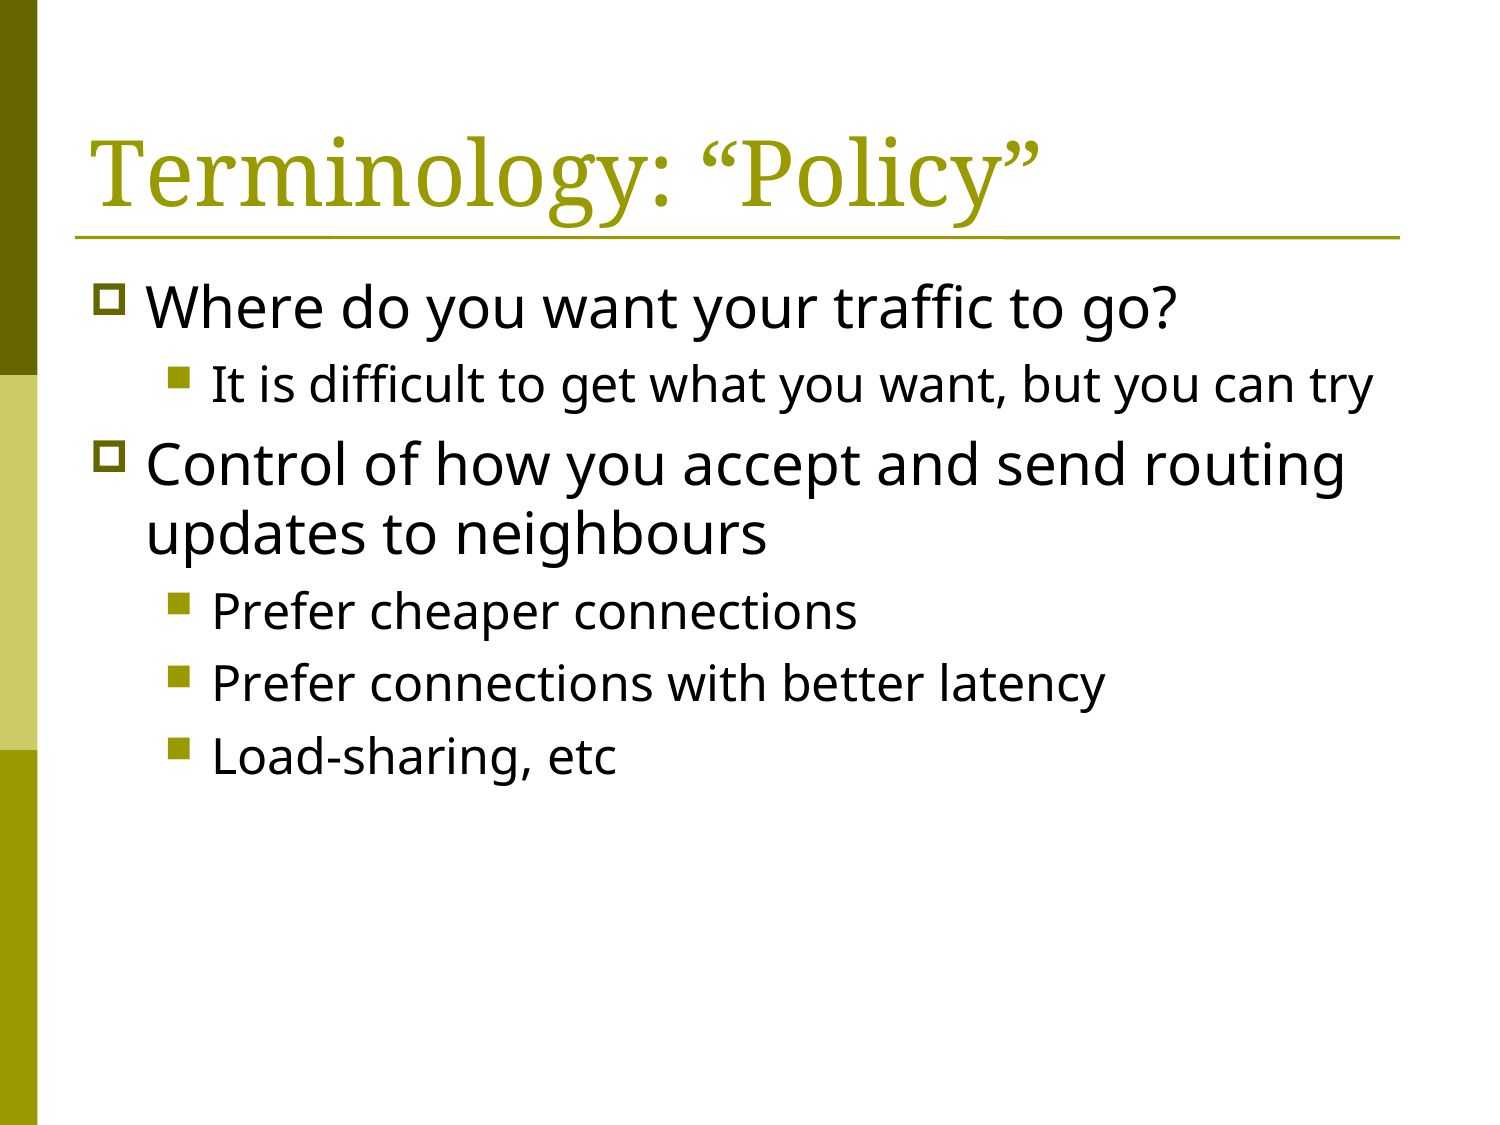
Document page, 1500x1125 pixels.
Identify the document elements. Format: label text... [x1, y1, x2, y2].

list Where do you want your traffic to go? It is difficult to get what you want, but you can try Control of how you accept and send routing updates to neighbours Prefer cheaper connections Prefer connections with better latency Load-sharing, etc [75, 262, 1426, 1006]
title Terminology: “Policy” [75, 45, 1426, 233]
